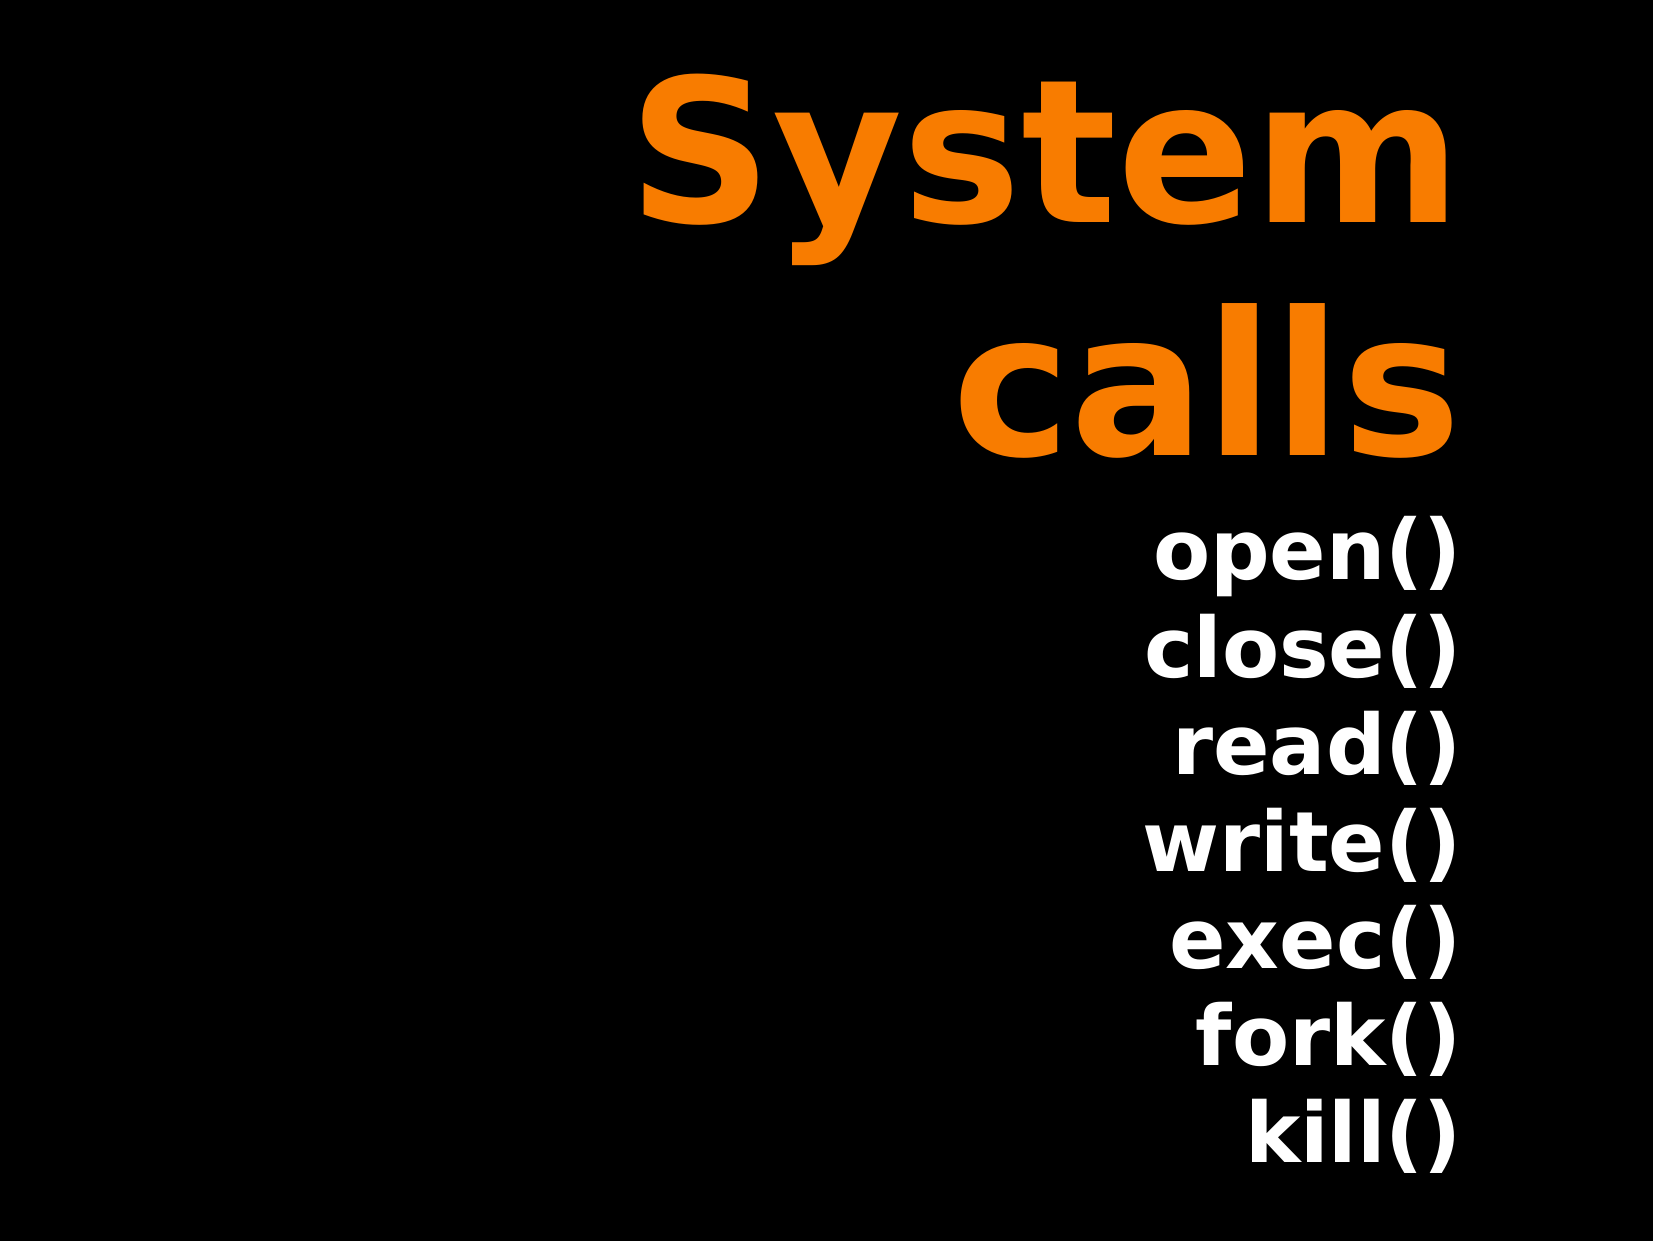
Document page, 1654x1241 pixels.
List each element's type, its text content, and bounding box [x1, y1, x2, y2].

text_box System calls open() close() read() write() exec() fork() kill() [167, 29, 1477, 1241]
